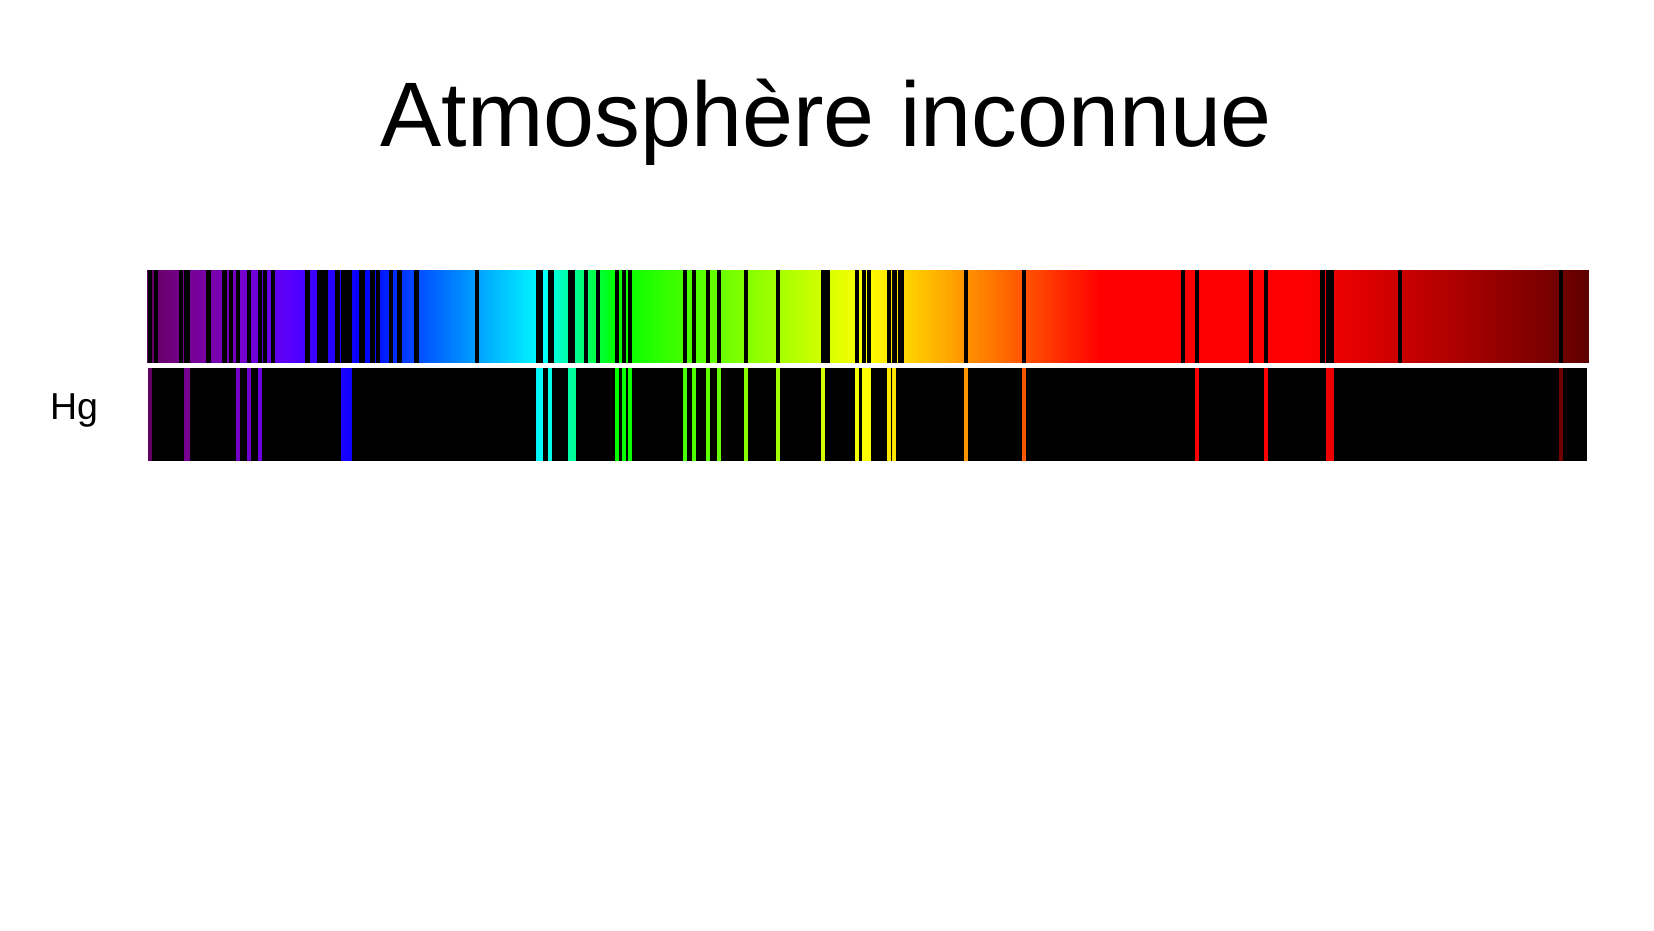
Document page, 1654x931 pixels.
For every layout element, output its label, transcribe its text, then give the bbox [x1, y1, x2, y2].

picture [141, 265, 1595, 461]
title Atmosphère inconnue [82, 37, 1571, 193]
text_box Hg [35, 377, 119, 435]
